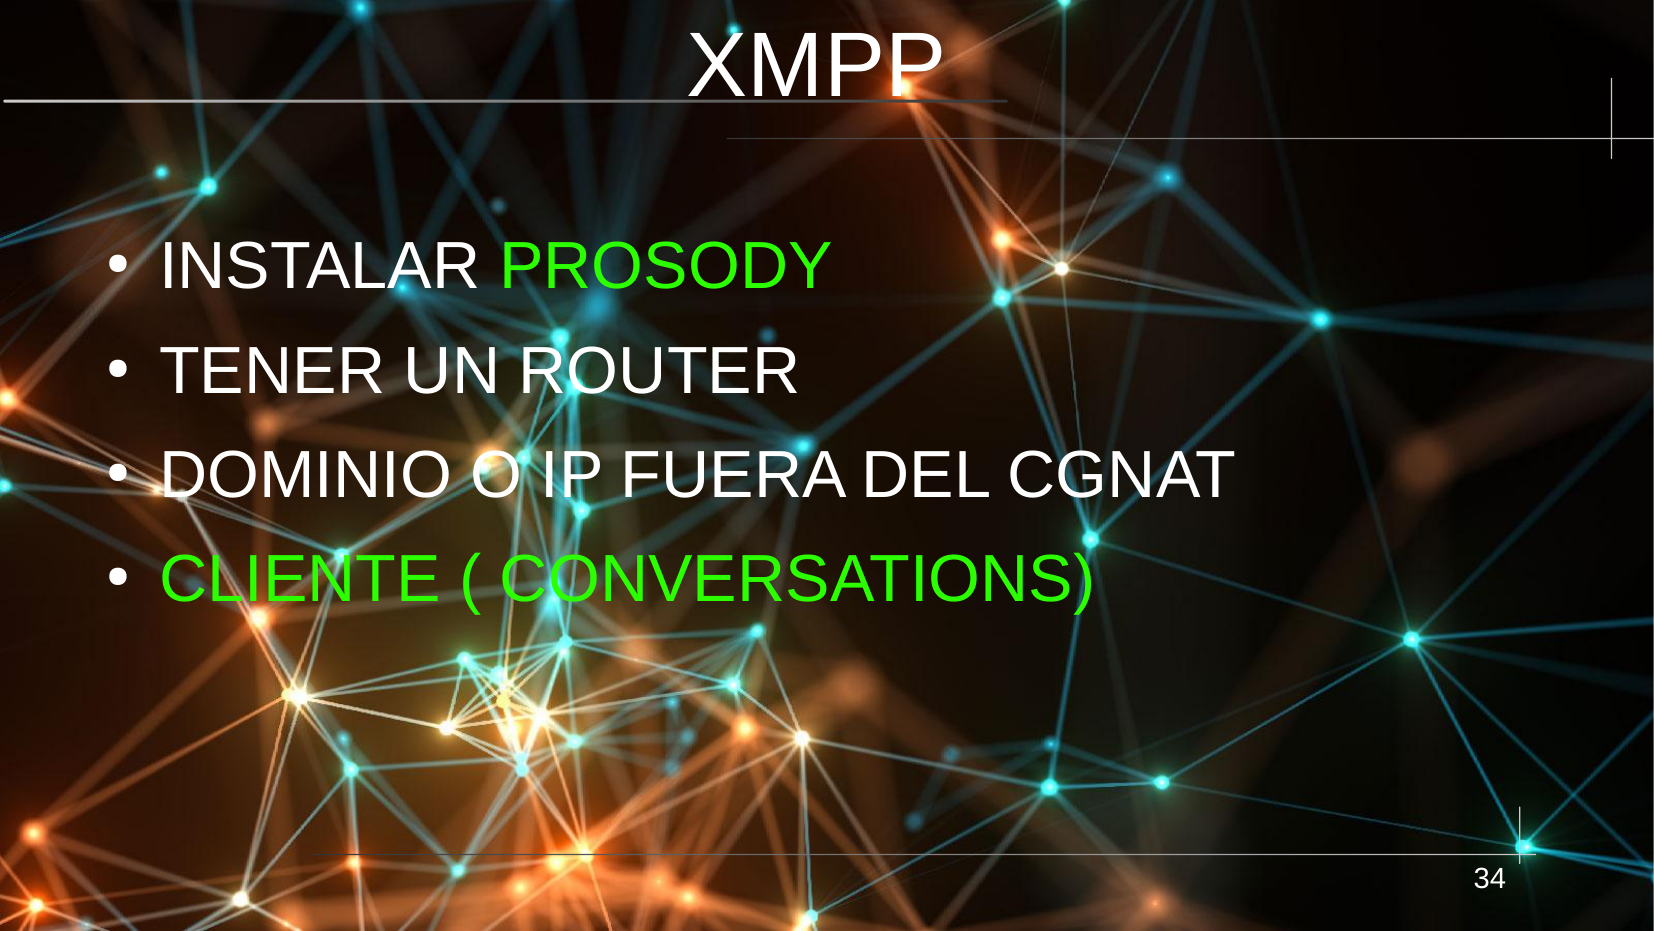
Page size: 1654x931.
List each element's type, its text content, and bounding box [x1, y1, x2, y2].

picture [0, 0, 1654, 931]
list INSTALAR PROSODY TENER UN ROUTER DOMINIO O IP FUERA DEL CGNAT CLIENTE ( CONVERSATIONS) [88, 228, 1577, 768]
title XMPP [23, 11, 1589, 119]
